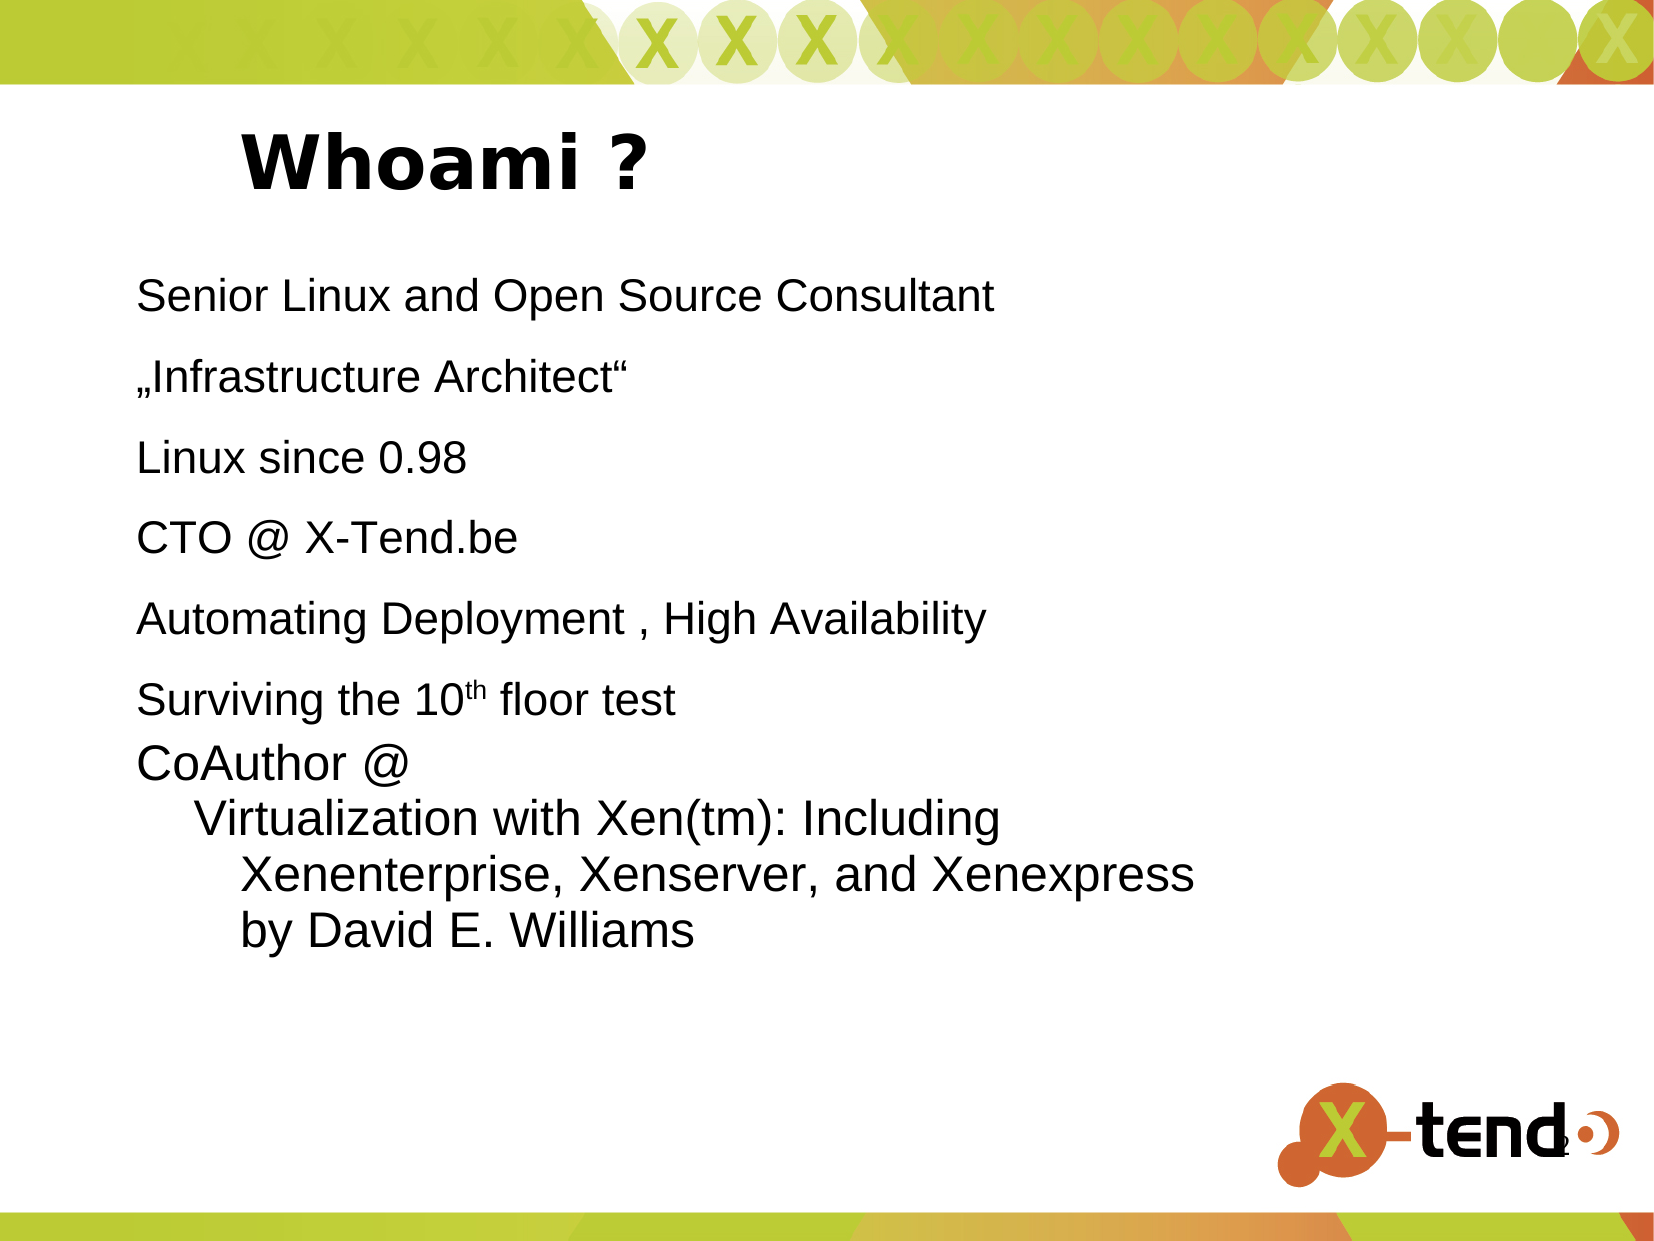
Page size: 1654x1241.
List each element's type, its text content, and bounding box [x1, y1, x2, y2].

picture [0, 0, 1654, 1241]
title Whoami ? [225, 112, 1406, 301]
list Senior Linux and Open Source Consultant „Infrastructure Architect“ Linux since 0.98 CTO @ X-Tend.be Automating Deployment , High Availability Surviving the 10th floor test CoAuthor @ Virtualization with Xen(tm): Including Xenenterprise, Xenserver, and Xenexpress by David E. Williams [103, 262, 1276, 1163]
